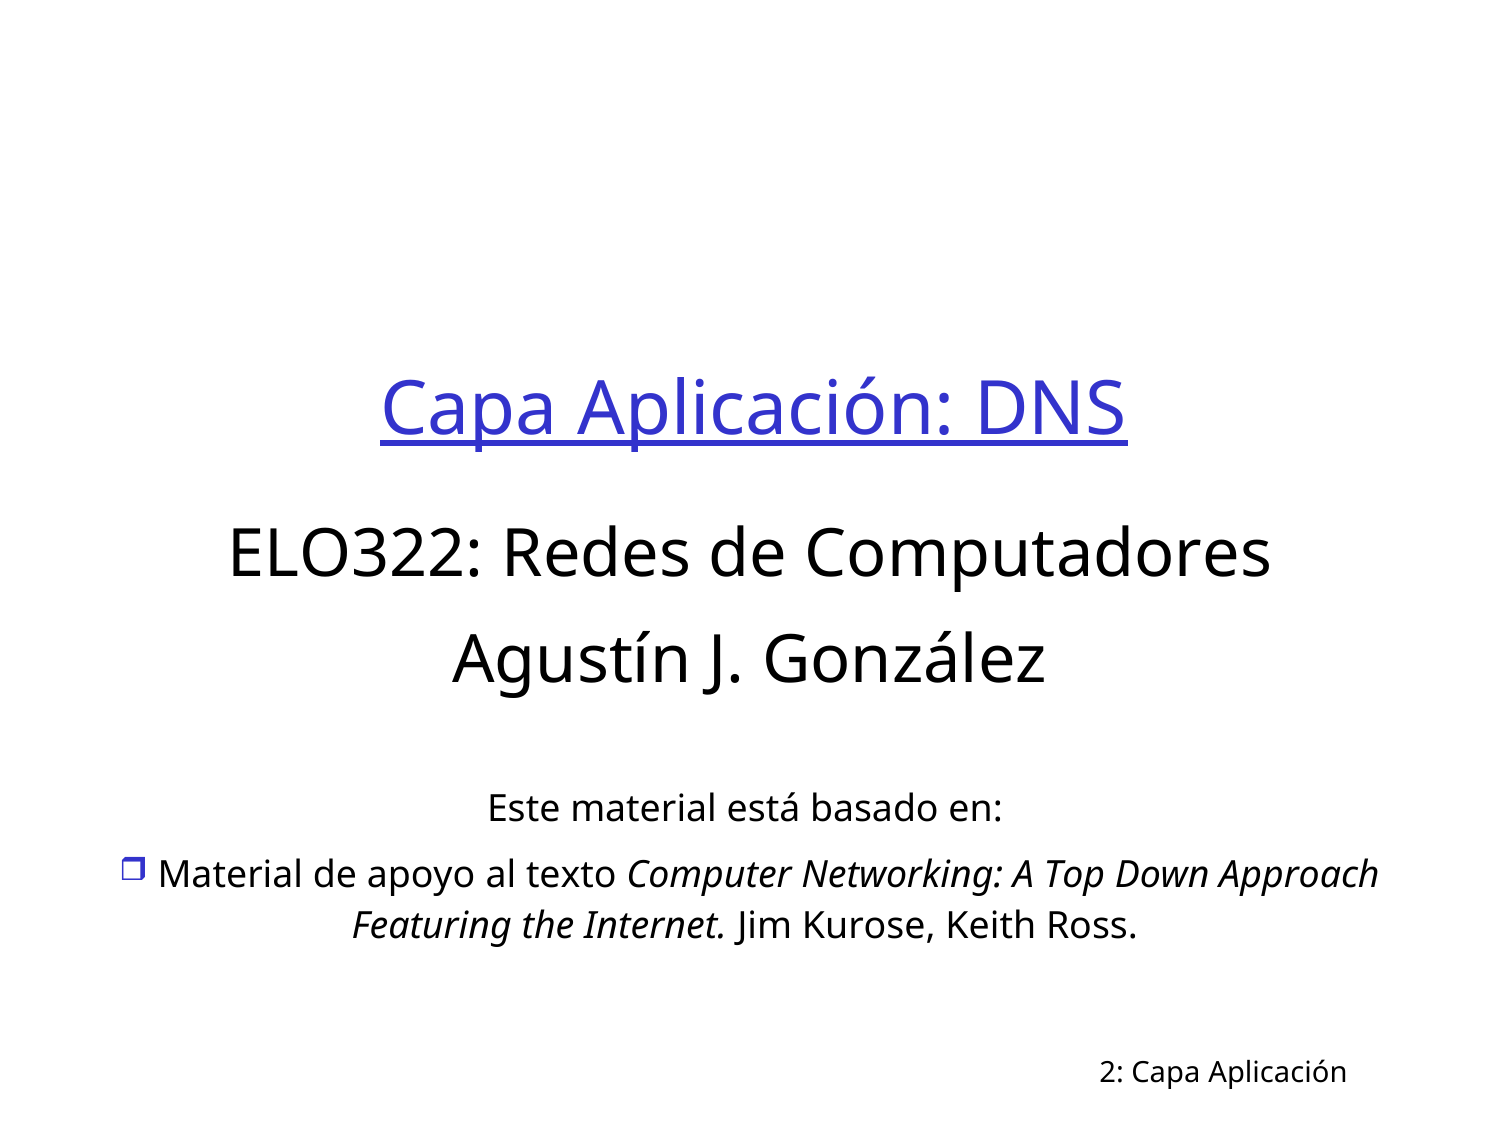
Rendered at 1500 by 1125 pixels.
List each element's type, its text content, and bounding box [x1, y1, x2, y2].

title Capa Aplicación: DNS [79, 323, 1430, 488]
subtitle ELO322: Redes de Computadores Agustín J. González Este material está basado en: Material de apoyo al texto Computer Networking: A Top Down Approach Featuring the Internet. Jim Kurose, Keith Ross. [75, 487, 1426, 968]
